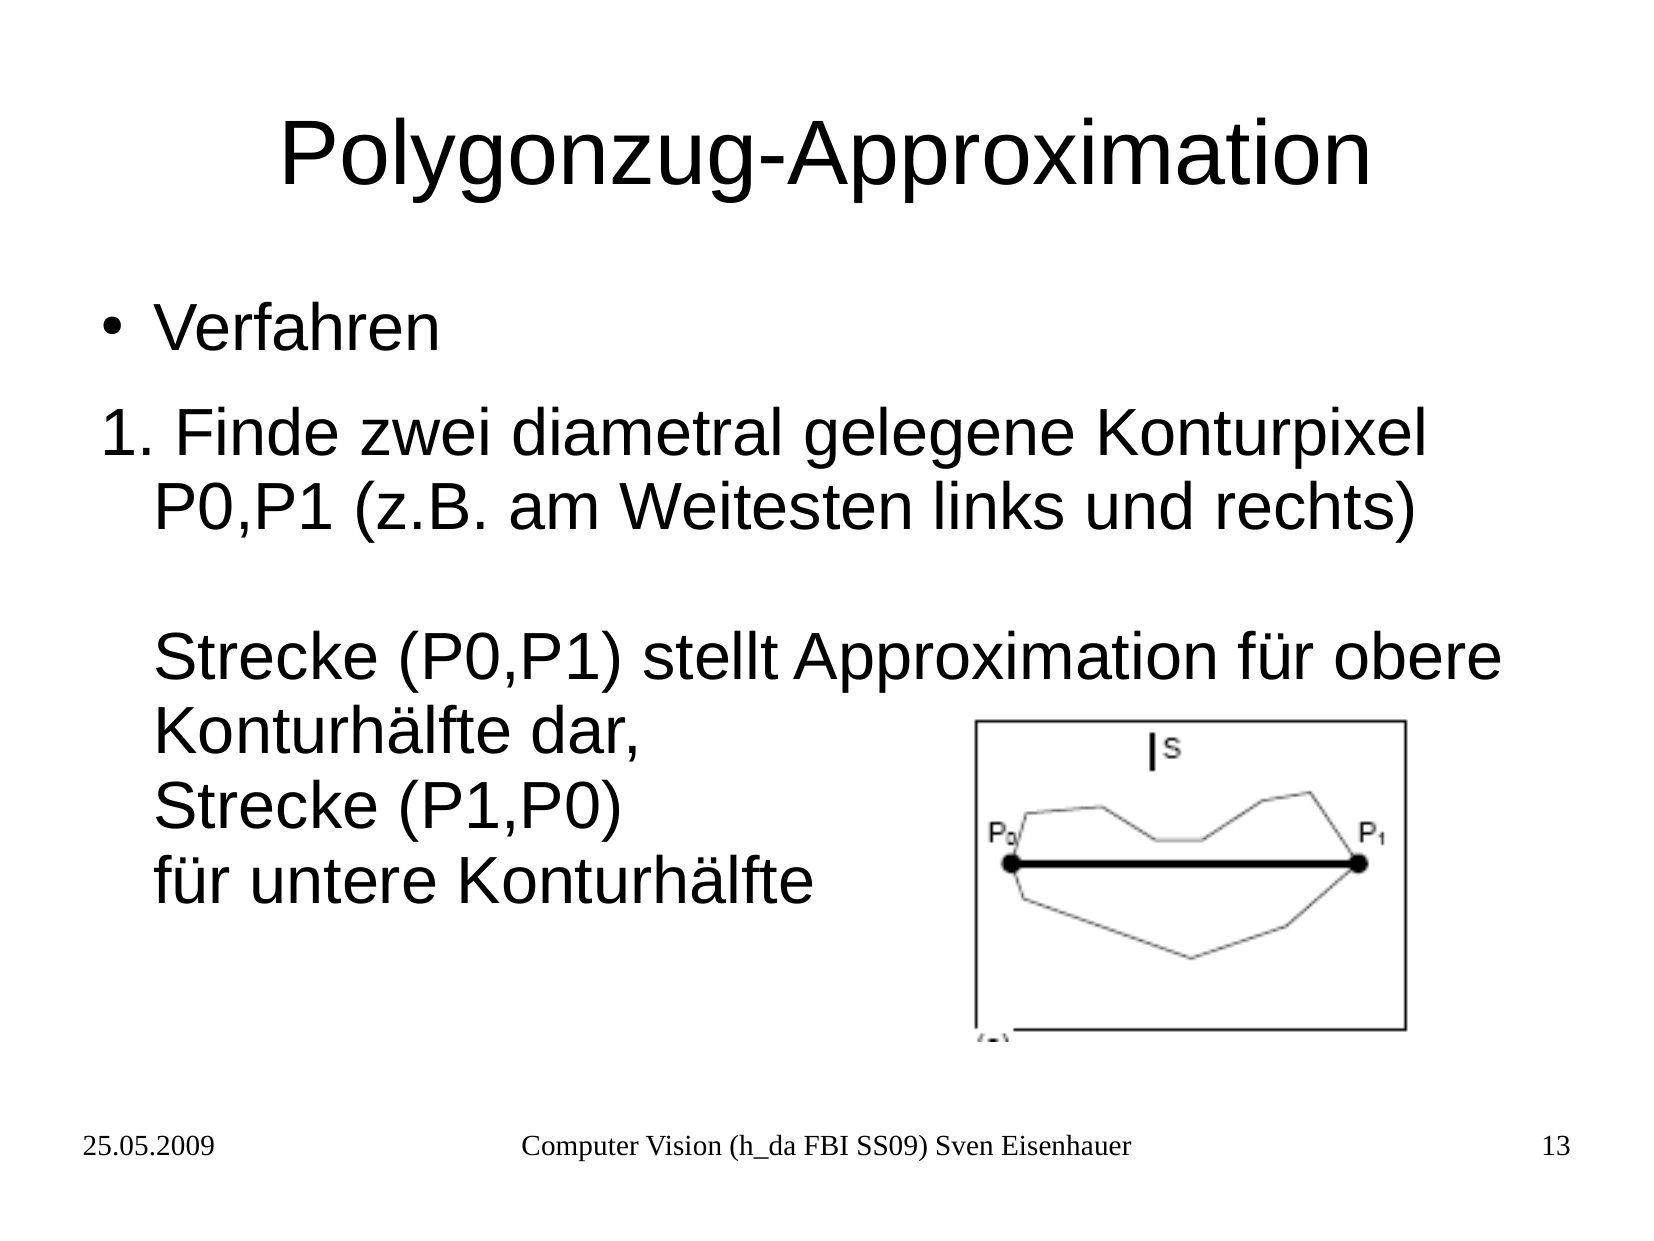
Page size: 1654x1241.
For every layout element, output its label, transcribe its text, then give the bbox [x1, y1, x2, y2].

picture [968, 708, 1418, 1042]
list Verfahren Finde zwei diametral gelegene Konturpixel P0,P1 (z.B. am Weitesten links und rechts) Strecke (P0,P1) stellt Approximation für obere Konturhälfte dar, Strecke (P1,P0) für untere Konturhälfte [82, 290, 1571, 1094]
title Polygonzug-Approximation [82, 56, 1571, 250]
